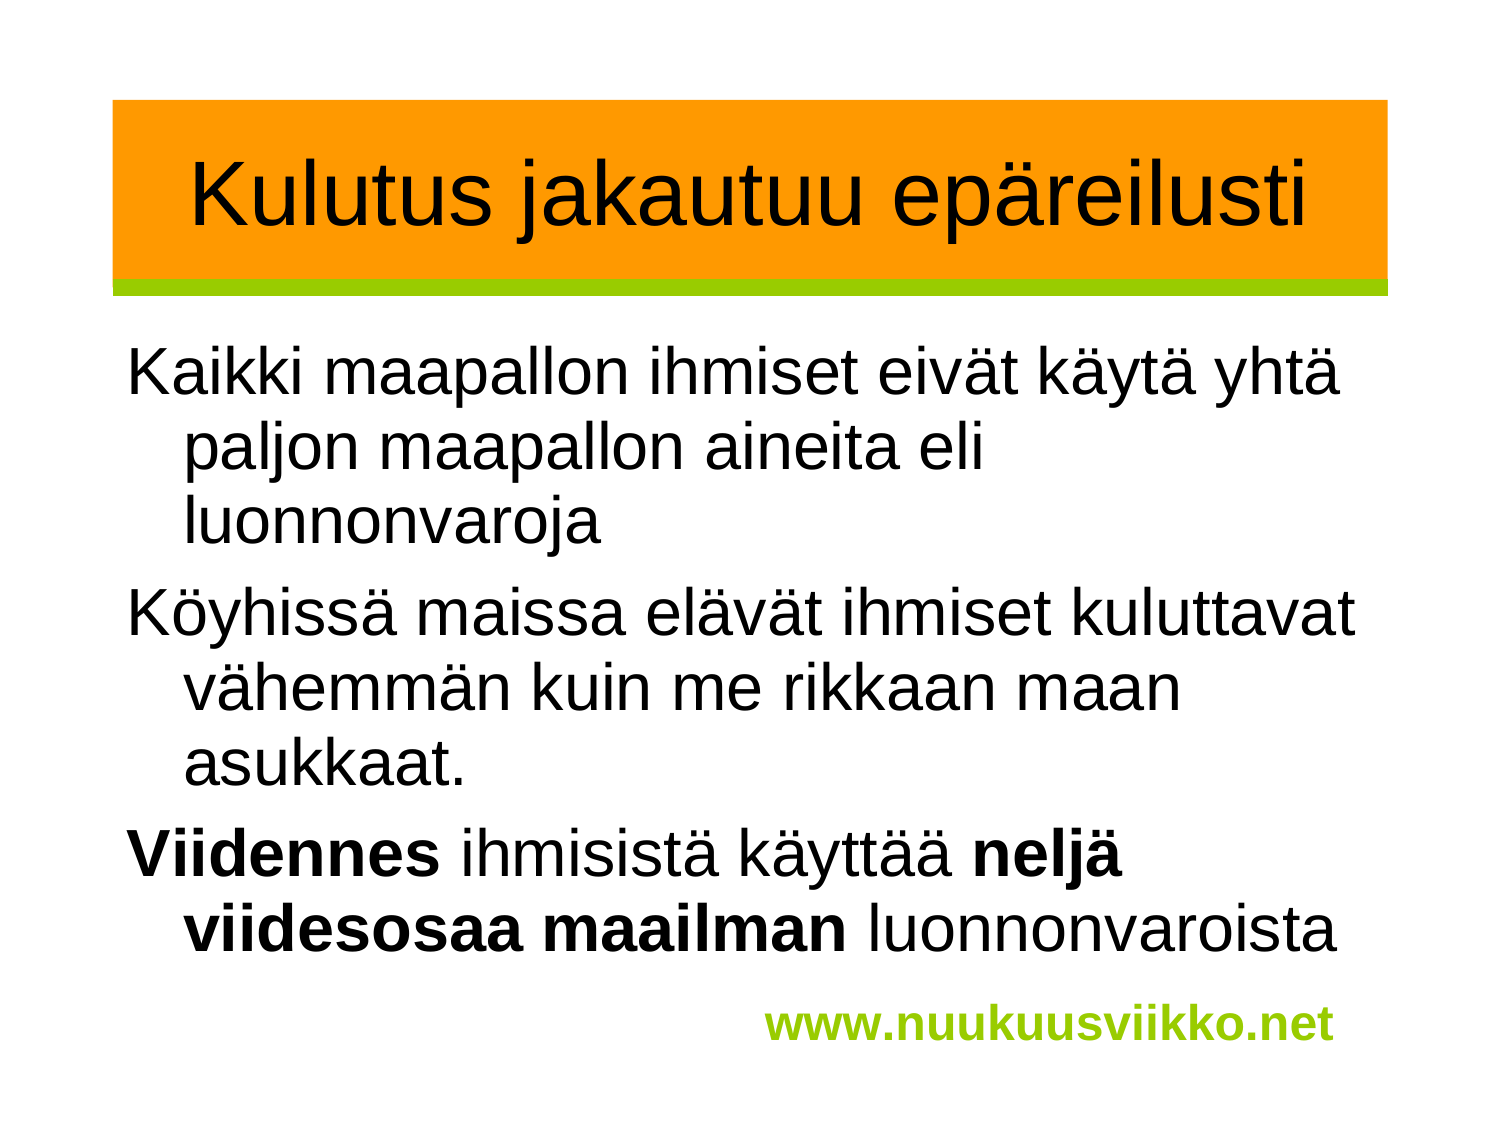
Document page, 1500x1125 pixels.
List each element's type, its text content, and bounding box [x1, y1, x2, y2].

title Kulutus jakautuu epäreilusti [112, 99, 1388, 279]
list Kaikki maapallon ihmiset eivät käytä yhtä paljon maapallon aineita eli luonnonvaroja Köyhissä maissa elävät ihmiset kuluttavat vähemmän kuin me rikkaan maan asukkaat. Viidennes ihmisistä käyttää neljä viidesosaa maailman luonnonvaroista [112, 326, 1400, 1125]
text_box www.nuukuusviikko.net [750, 987, 1350, 1059]
